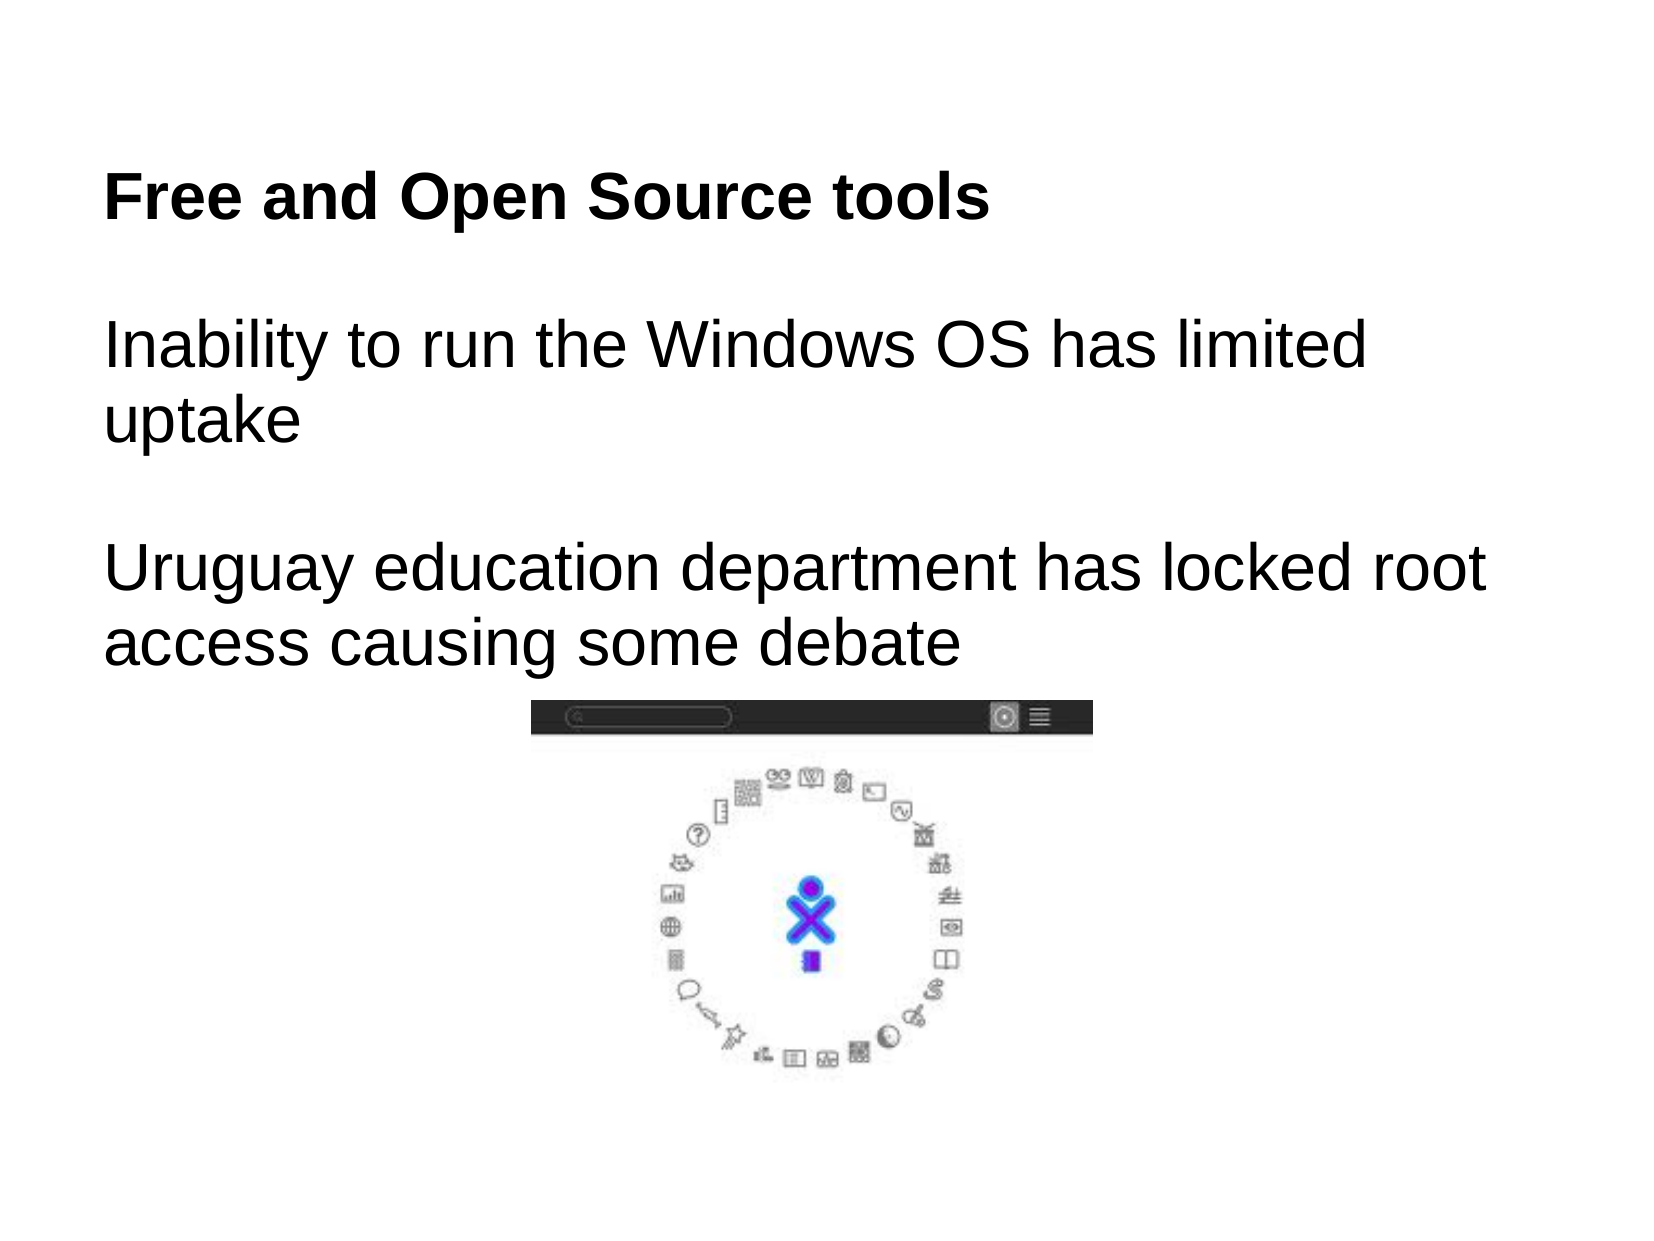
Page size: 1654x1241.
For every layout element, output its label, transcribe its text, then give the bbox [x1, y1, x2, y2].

text_box Free and Open Source tools Inability to run the Windows OS has limited uptake Uruguay education department has locked root access causing some debate [88, 147, 1536, 836]
picture [531, 700, 1093, 1122]
